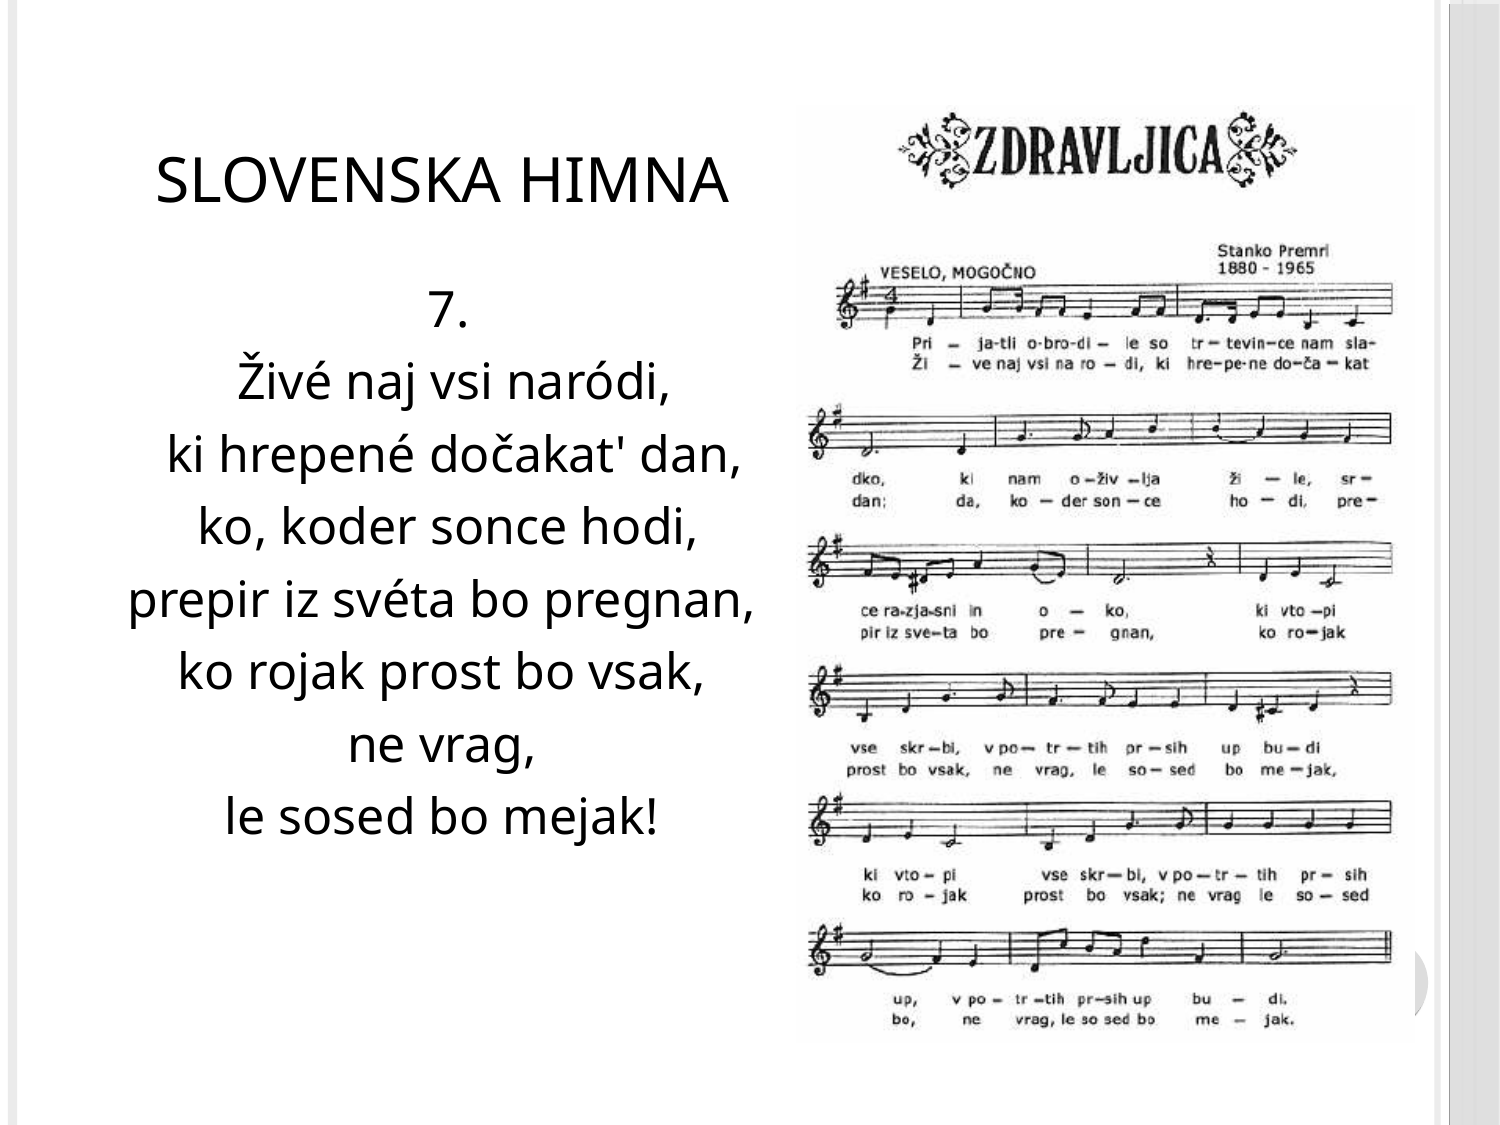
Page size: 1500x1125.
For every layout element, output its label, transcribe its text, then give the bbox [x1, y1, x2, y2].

list 7. Živé naj vsi naródi, ki hrepené dočakat' dan, ko, koder sonce hodi, prepir iz svéta bo pregnan, ko rojak prost bo vsak, ne vrag, le sosed bo mejak! [0, 269, 1061, 1069]
picture [796, 105, 1415, 1043]
title Slovenska himna [140, 35, 1366, 223]
